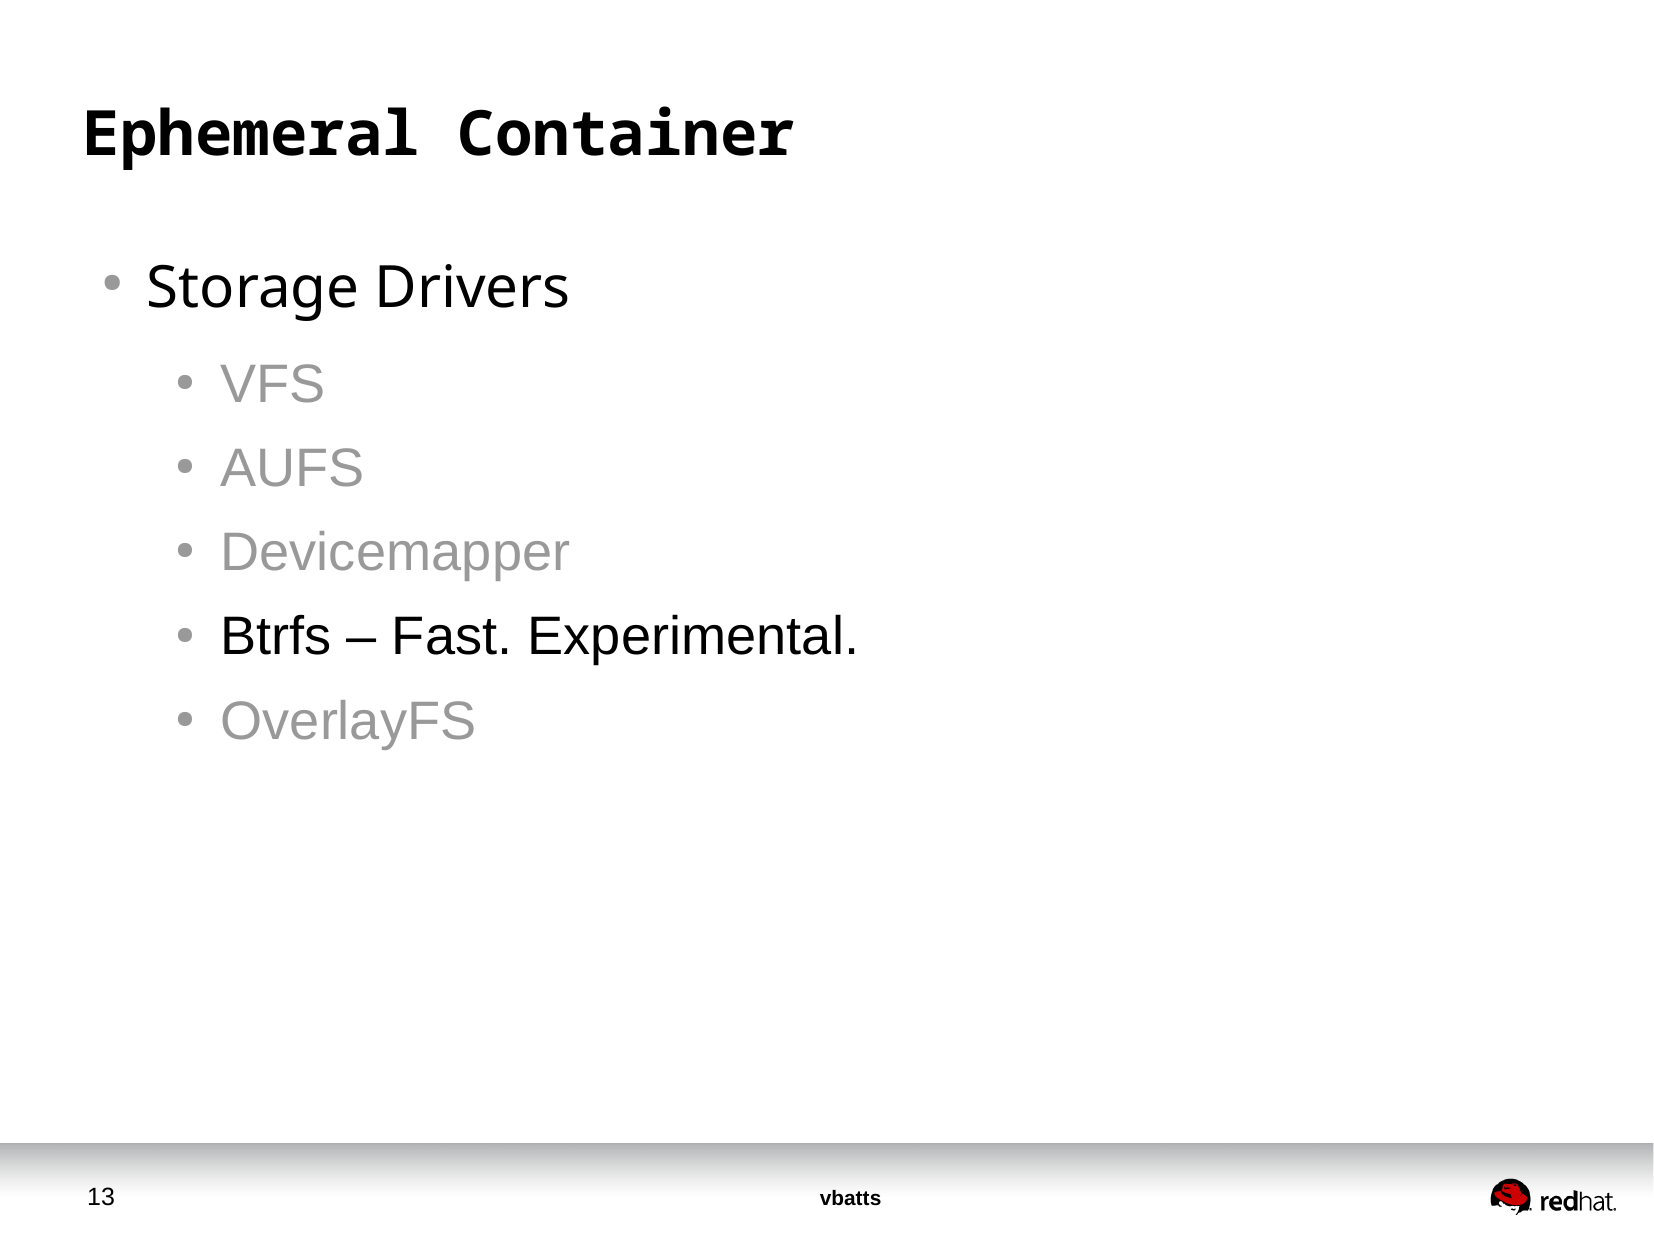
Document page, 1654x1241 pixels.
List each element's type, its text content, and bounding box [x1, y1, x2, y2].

title Ephemeral Container [82, 37, 1571, 226]
picture [0, 1143, 1654, 1241]
list Storage Drivers VFS AUFS Devicemapper Btrfs – Fast. Experimental. OverlayFS [86, 244, 1576, 1039]
